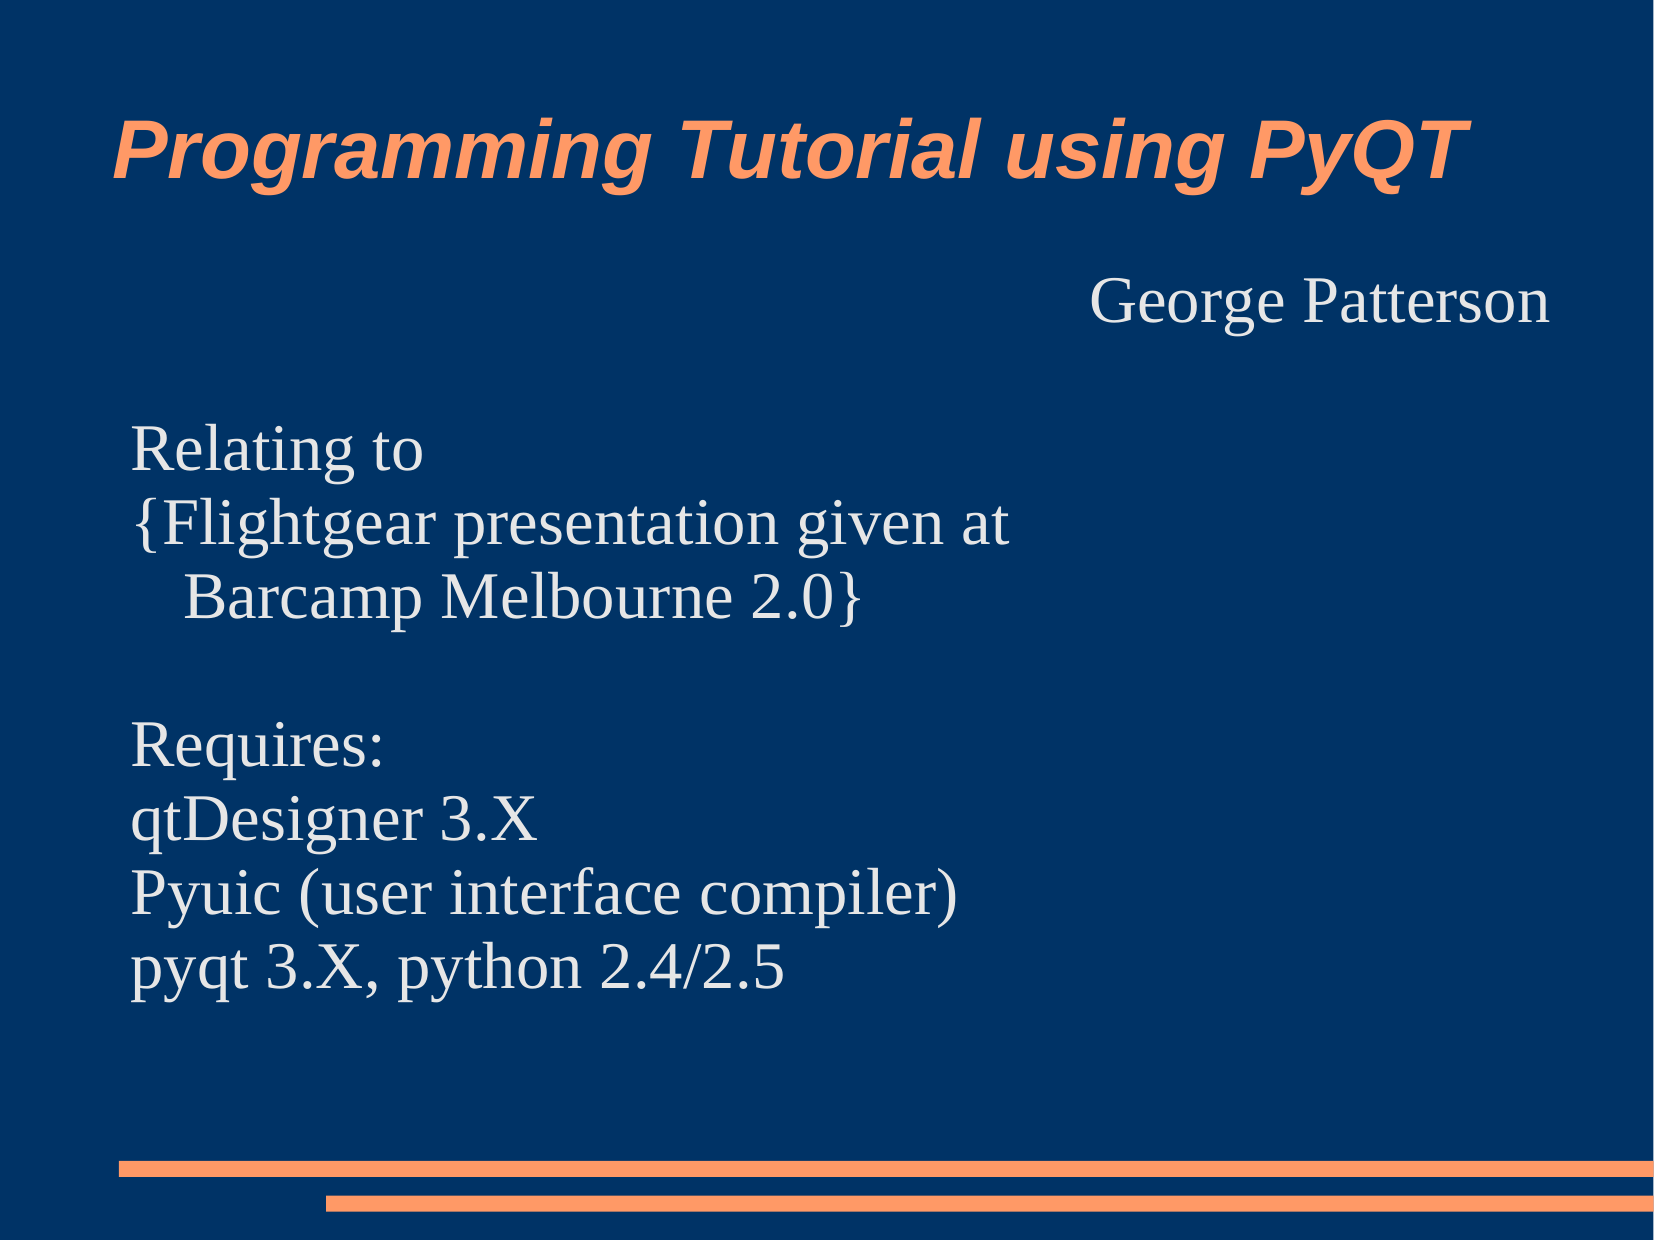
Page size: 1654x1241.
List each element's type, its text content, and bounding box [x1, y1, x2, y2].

list George Patterson Relating to {Flightgear presentation given at Barcamp Melbourne 2.0} Requires: qtDesigner 3.X Pyuic (user interface compiler) pyqt 3.X, python 2.4/2.5 [112, 262, 1552, 1126]
title Programming Tutorial using PyQT [112, 46, 1543, 254]
